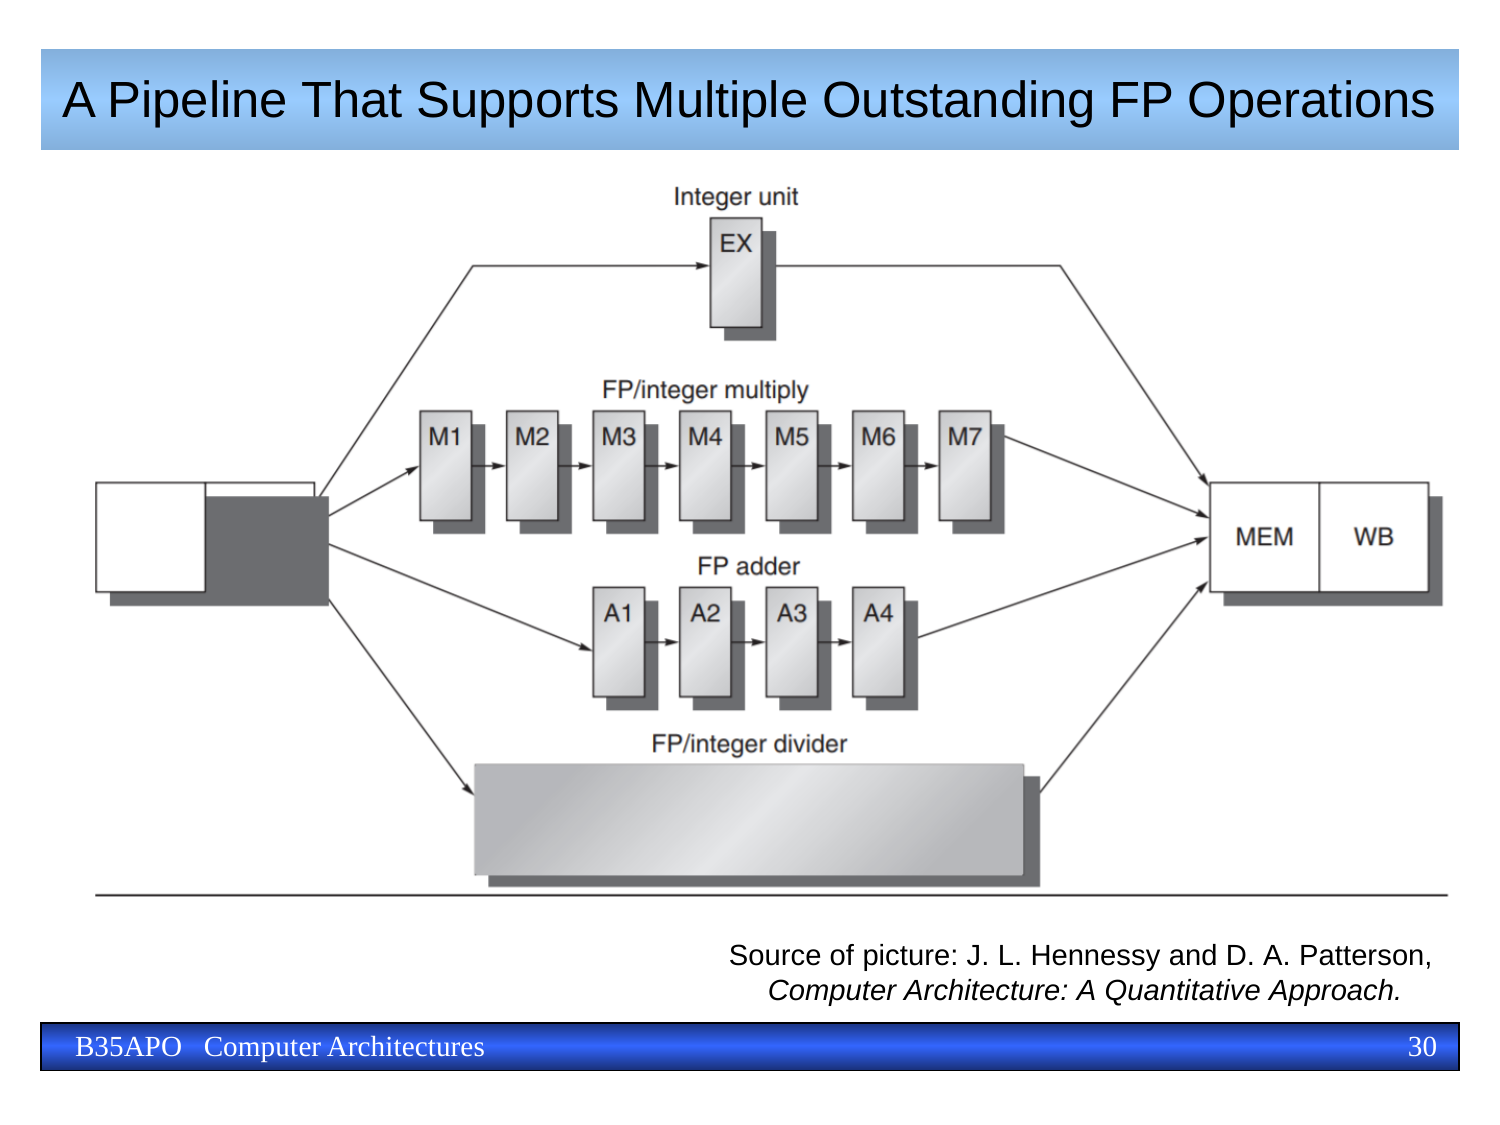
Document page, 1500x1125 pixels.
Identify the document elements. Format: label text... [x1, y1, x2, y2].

picture [39, 160, 1461, 898]
text_box Source of picture: J. L. Hennessy and D. A. Patterson, Computer Architecture: A Quantitative Approach. [714, 928, 1457, 1014]
title A Pipeline That Supports Multiple Outstanding FP Operations [41, 49, 1459, 150]
